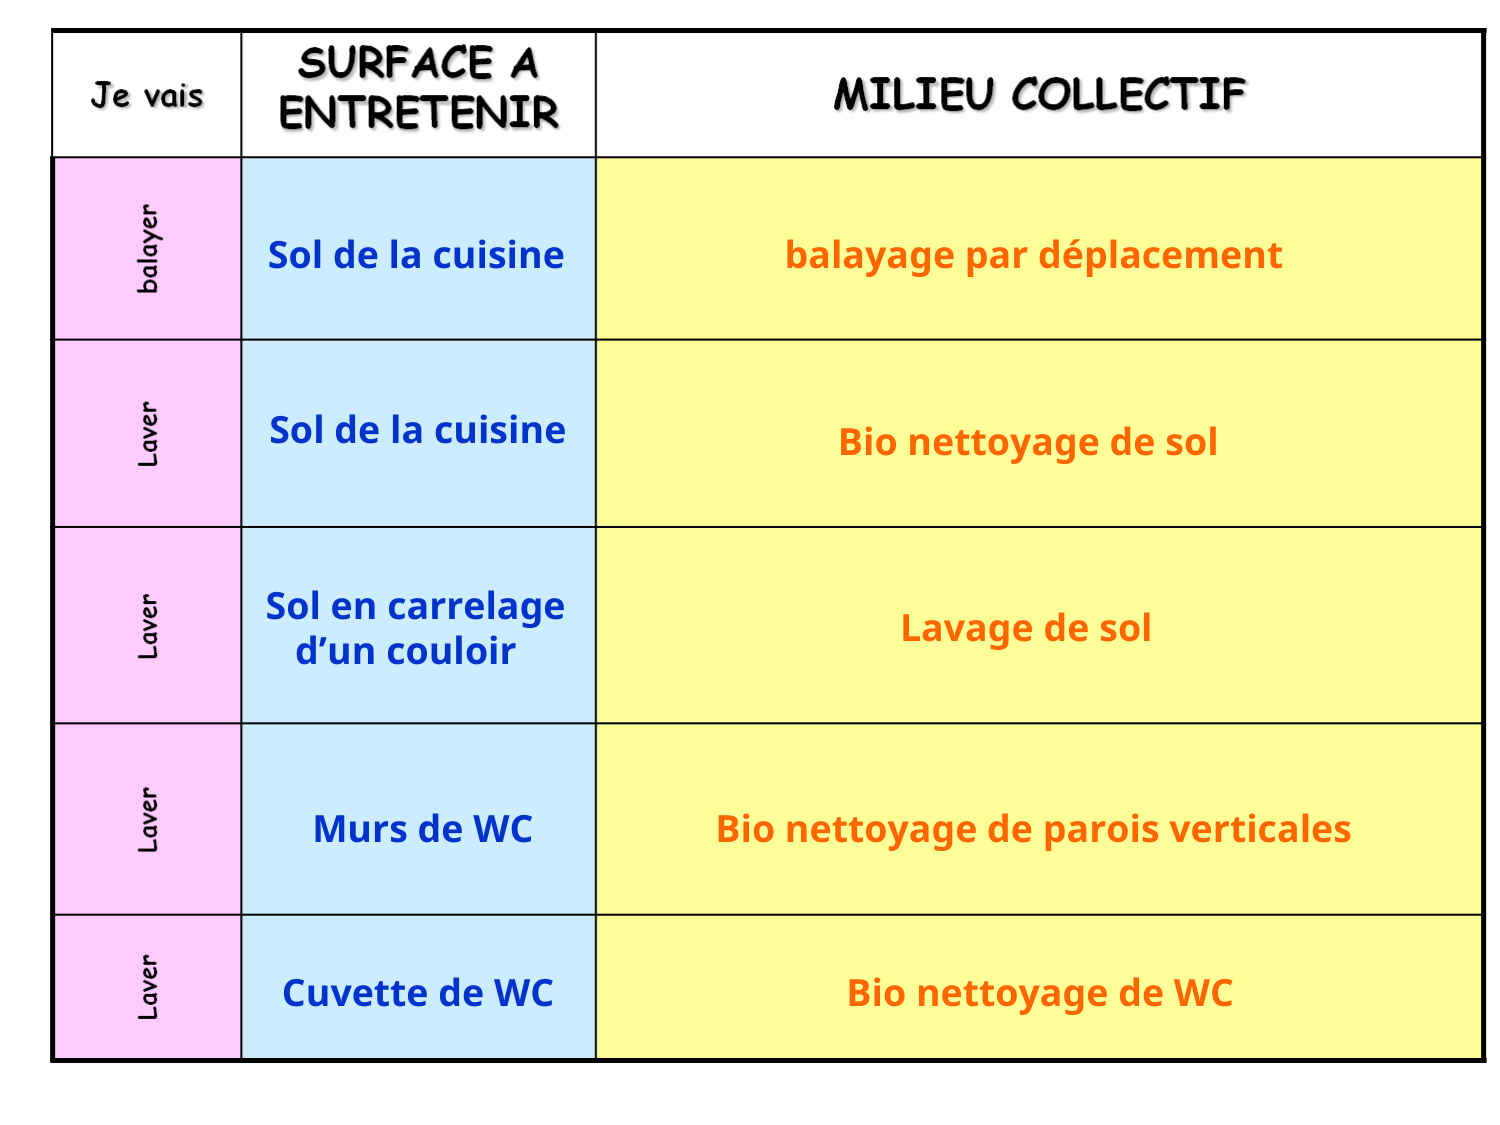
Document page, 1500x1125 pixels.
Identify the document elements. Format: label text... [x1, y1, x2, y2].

picture [40, 18, 1495, 1072]
text_box Bio nettoyage de sol [597, 410, 1460, 471]
text_box Bio nettoyage de parois verticales [609, 785, 1472, 861]
text_box Lavage de sol [600, 596, 1463, 657]
text_box Murs de WC [246, 796, 601, 858]
text_box Sol en carrelage d’un couloir [246, 574, 586, 680]
text_box Cuvette de WC [246, 960, 601, 1022]
text_box Sol de la cuisine [246, 398, 601, 459]
text_box Sol de la cuisine [246, 210, 601, 287]
text_box balayage par déplacement [609, 210, 1472, 287]
text_box Bio nettoyage de WC [609, 960, 1472, 1022]
